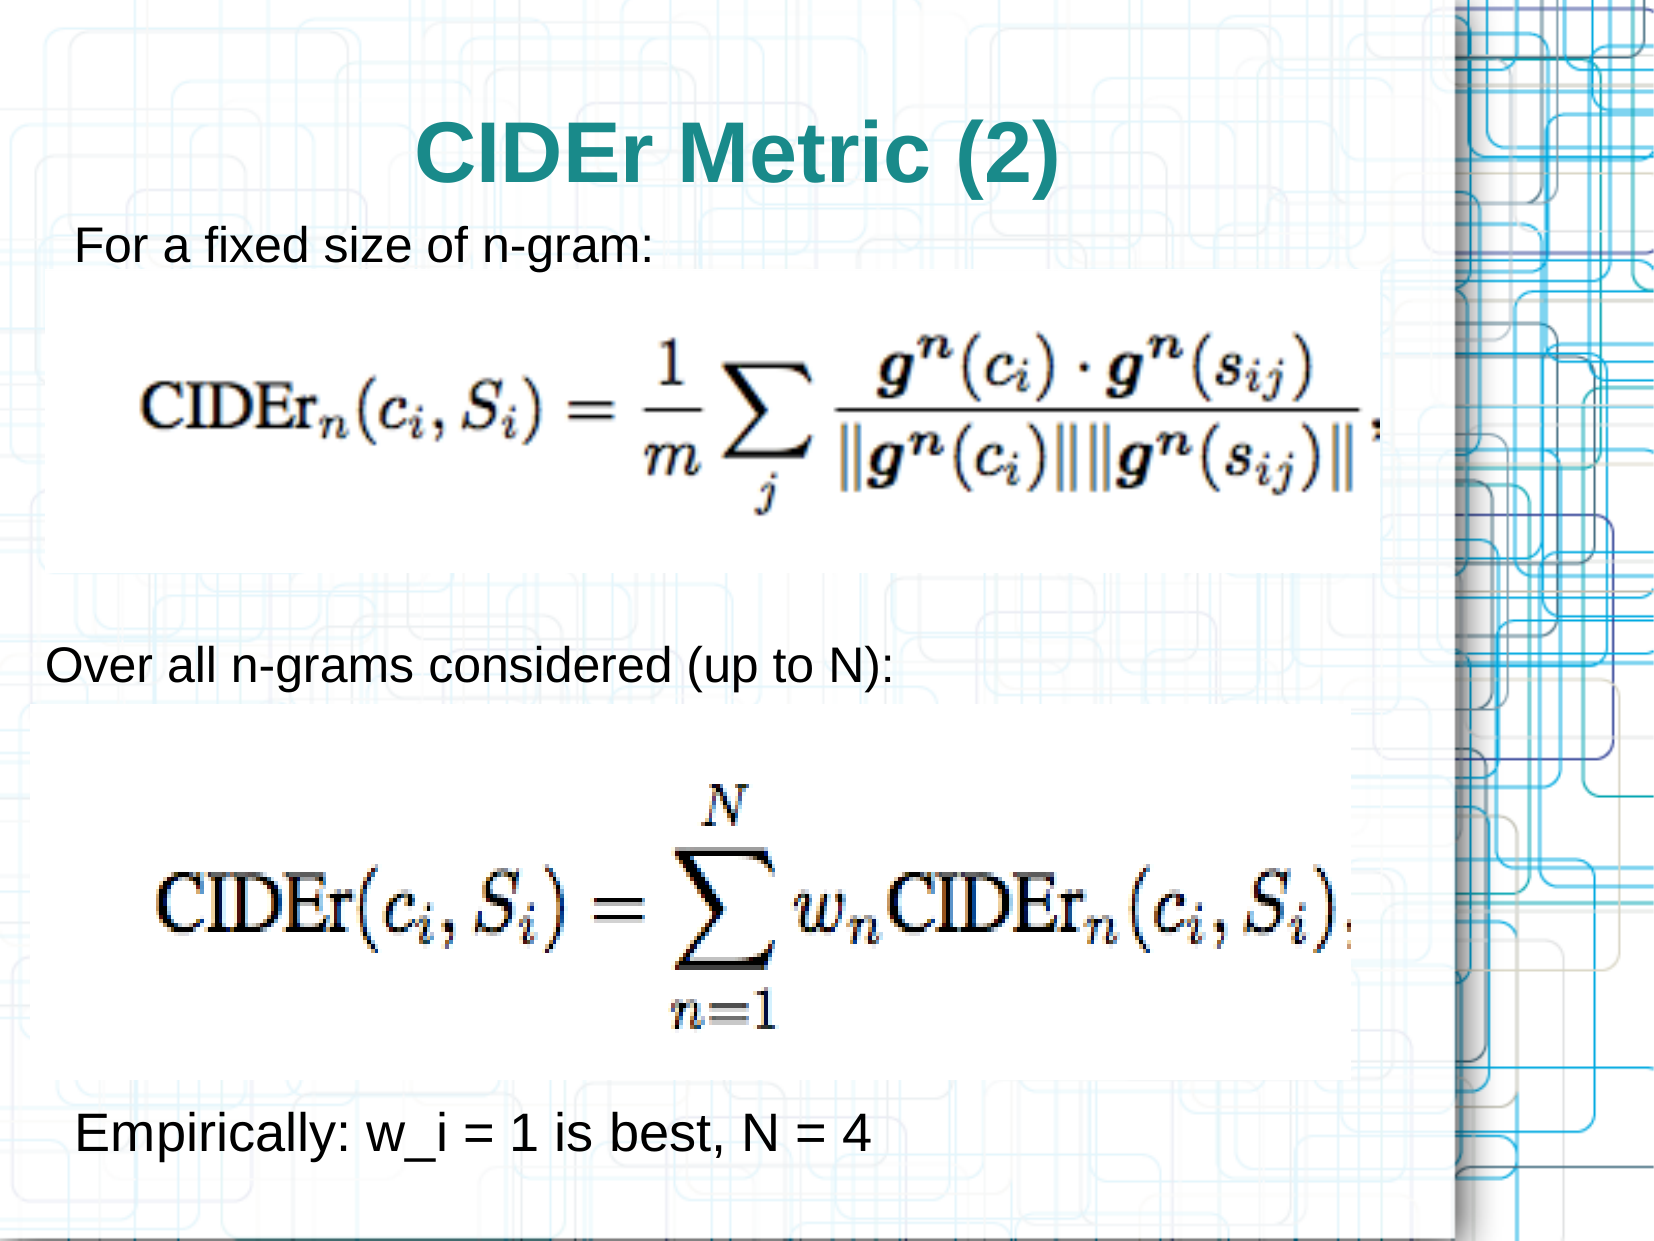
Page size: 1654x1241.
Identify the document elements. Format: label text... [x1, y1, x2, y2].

title CIDEr Metric (2) [59, 49, 1418, 257]
text_box For a fixed size of n-gram: [59, 210, 810, 281]
text_box Over all n-grams considered (up to N): [30, 630, 1006, 701]
text_box Empirically: w_i = 1 is best, N = 4 [60, 1095, 1411, 1171]
picture [0, 0, 1654, 1241]
